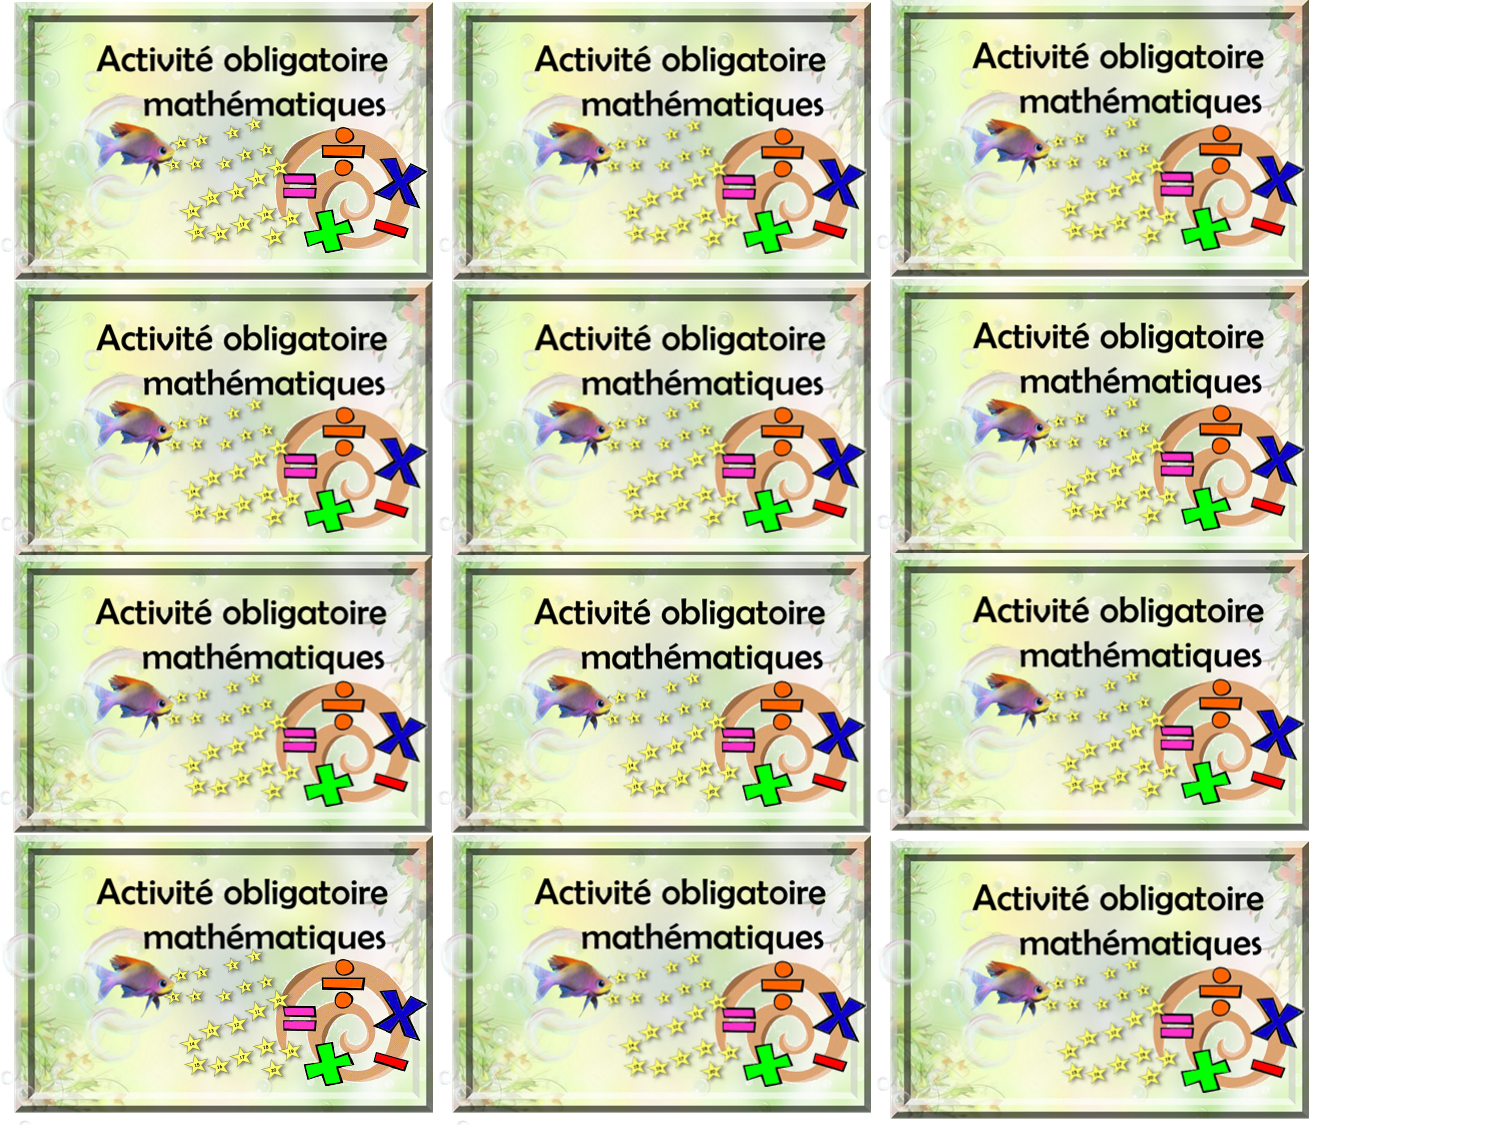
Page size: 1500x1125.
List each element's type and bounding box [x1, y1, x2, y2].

picture [0, 0, 1309, 1125]
